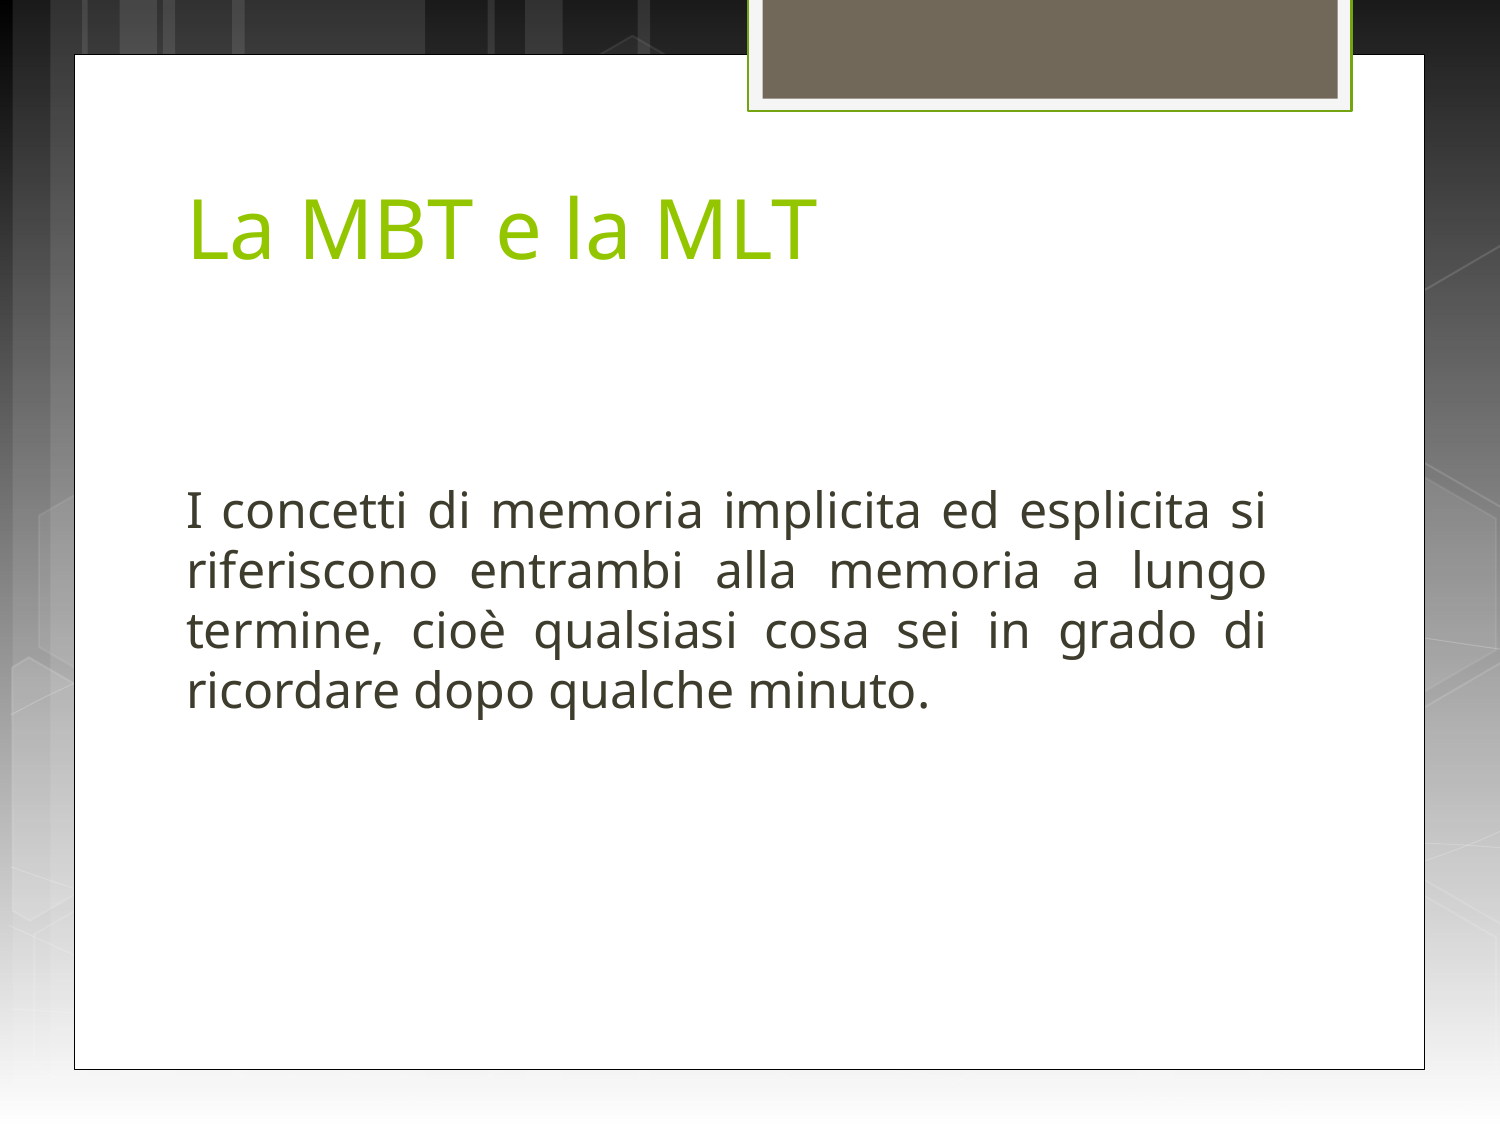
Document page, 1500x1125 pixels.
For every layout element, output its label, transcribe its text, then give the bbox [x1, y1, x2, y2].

title La MBT e la MLT [171, 168, 1324, 357]
list I concetti di memoria implicita ed esplicita si riferiscono entrambi alla memoria a lungo termine, cioè qualsiasi cosa sei in grado di ricordare dopo qualche minuto. [171, 381, 1283, 957]
